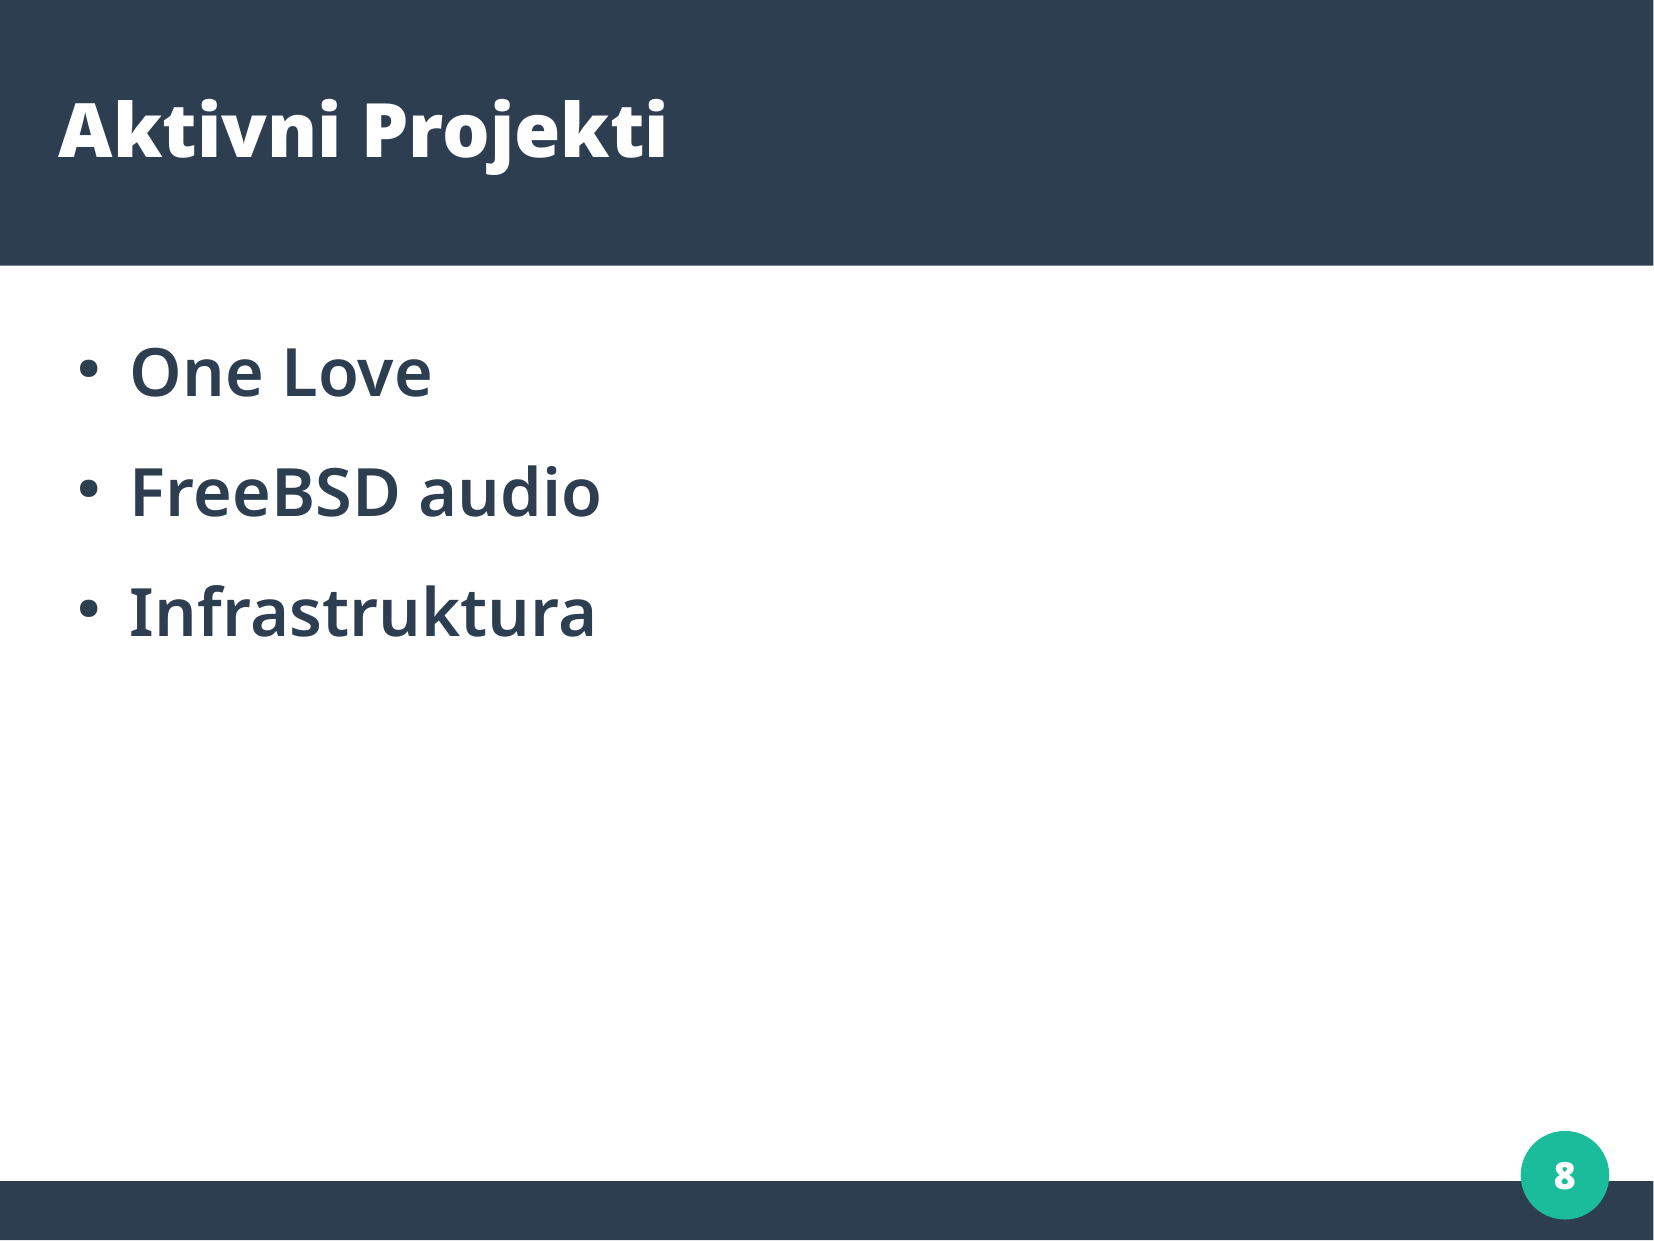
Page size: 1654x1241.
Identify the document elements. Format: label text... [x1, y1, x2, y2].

title Aktivni Projekti [59, 49, 1595, 207]
list One Love FreeBSD audio Infrastruktura [59, 324, 1595, 1152]
